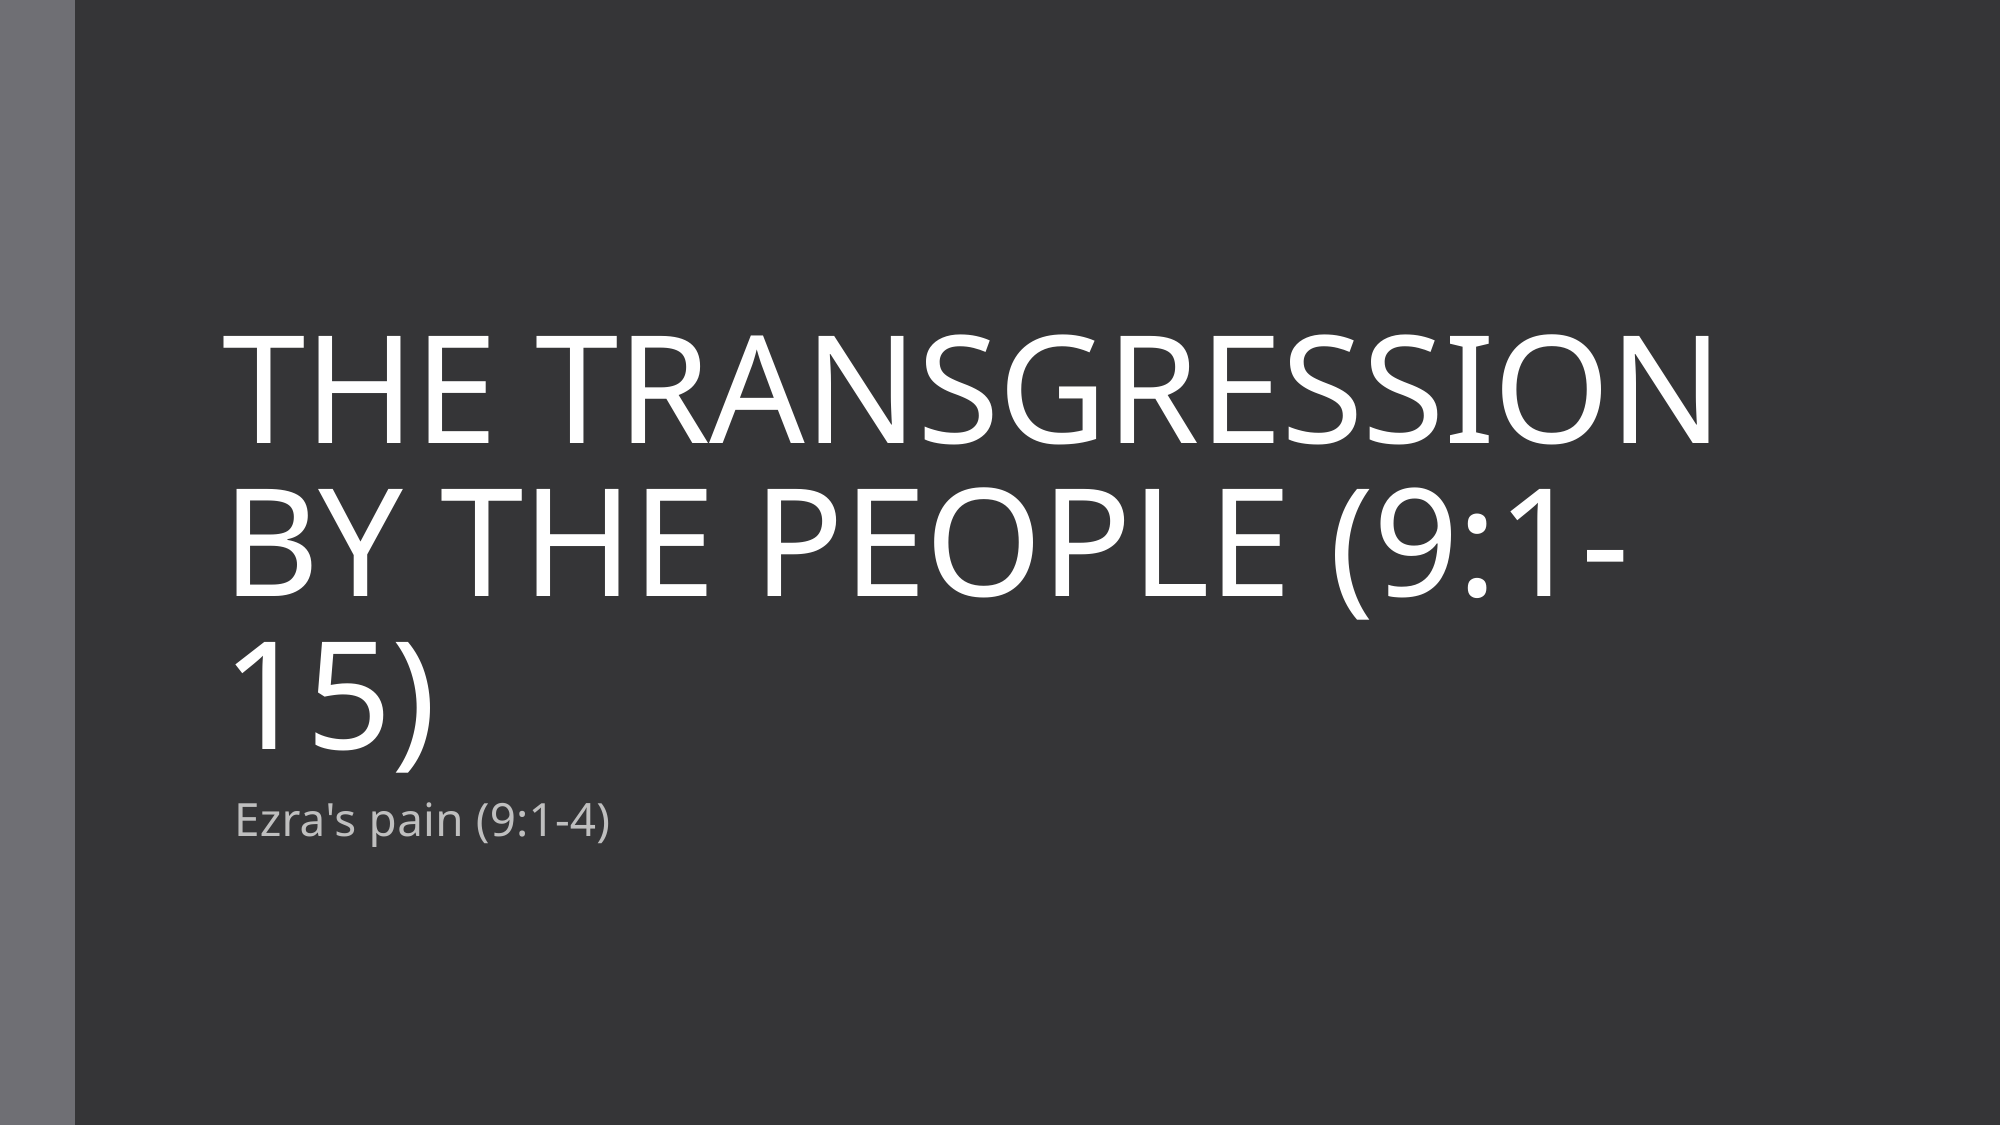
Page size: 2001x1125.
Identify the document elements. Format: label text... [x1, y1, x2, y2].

title THE TRANSGRESSION BY THE PEOPLE (9:1-15) [206, 124, 1752, 787]
subtitle Ezra's pain (9:1-4) [206, 787, 1752, 1066]
